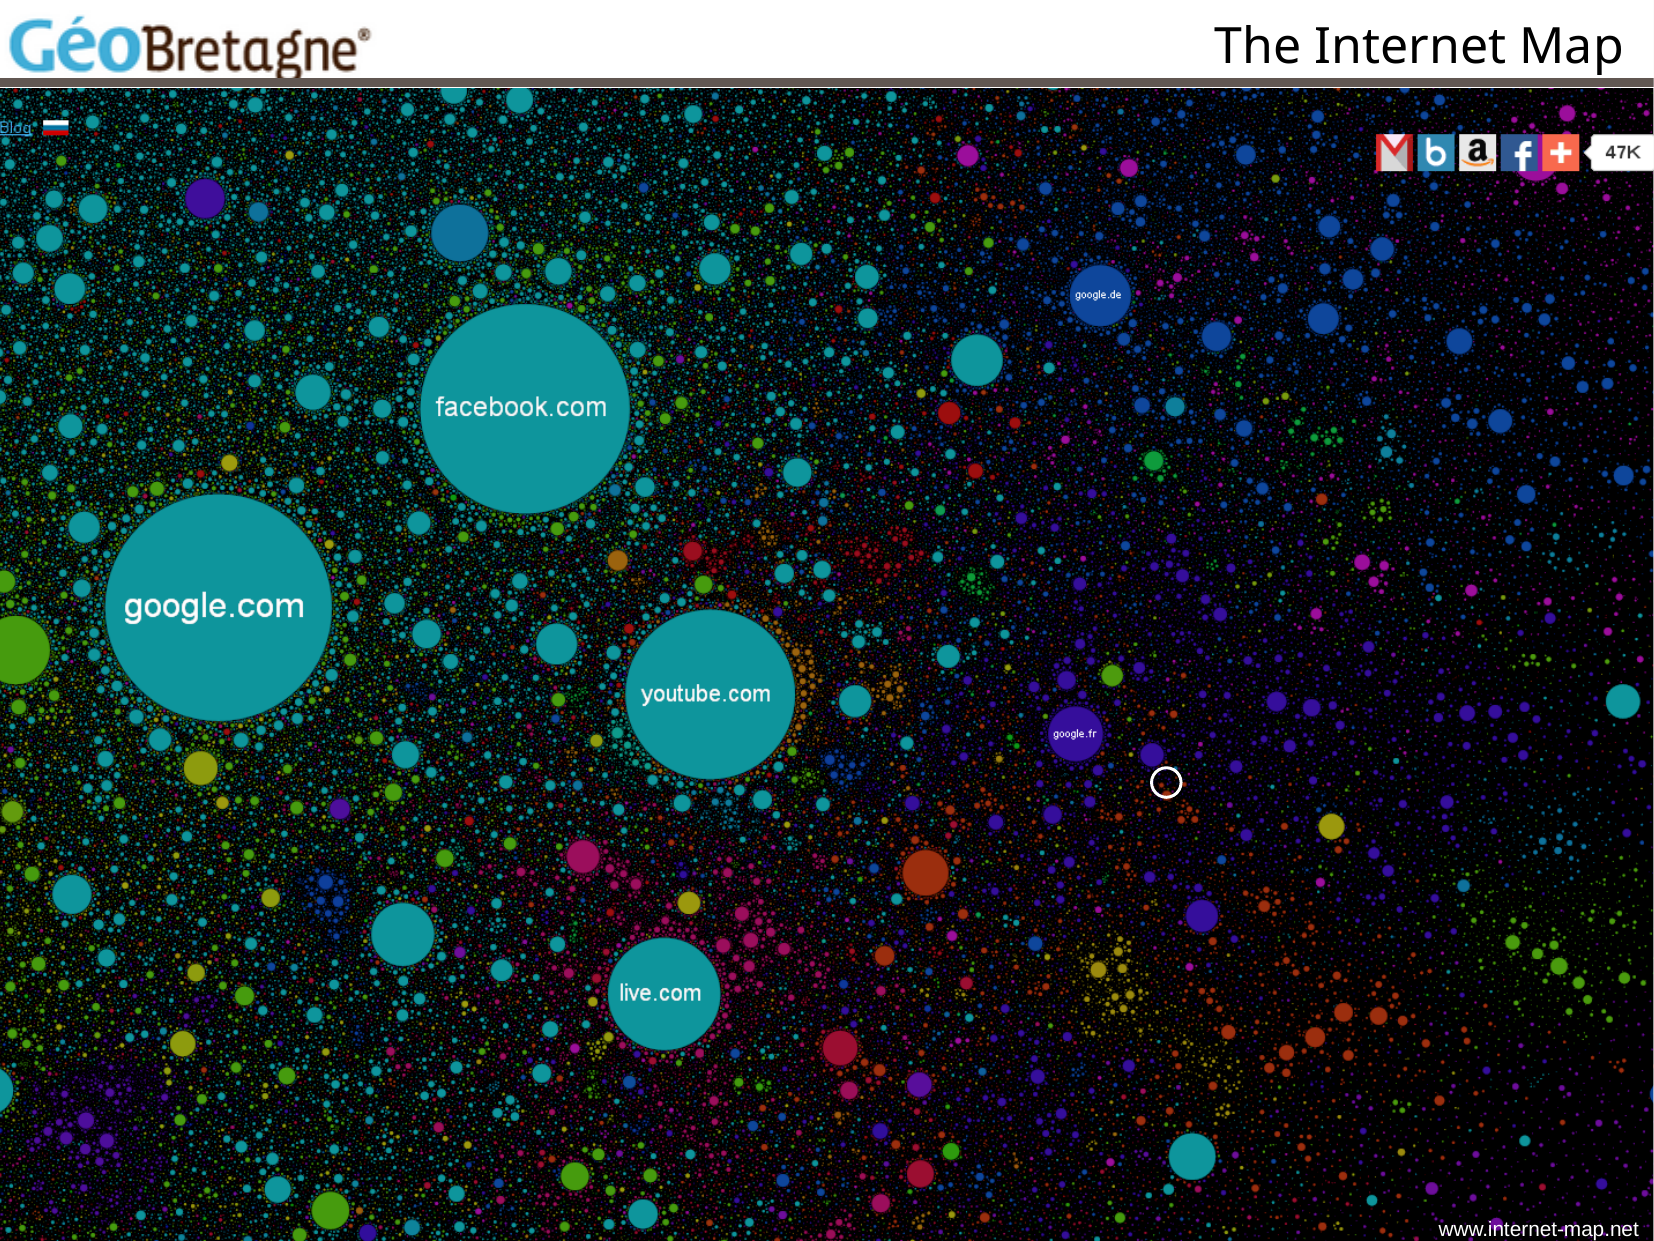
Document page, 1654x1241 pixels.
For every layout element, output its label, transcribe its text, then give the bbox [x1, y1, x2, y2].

picture [0, 0, 383, 78]
picture [0, 87, 1654, 1241]
title The Internet Map [383, 0, 1625, 89]
text_box www.internet-map.net [1328, 1210, 1654, 1241]
